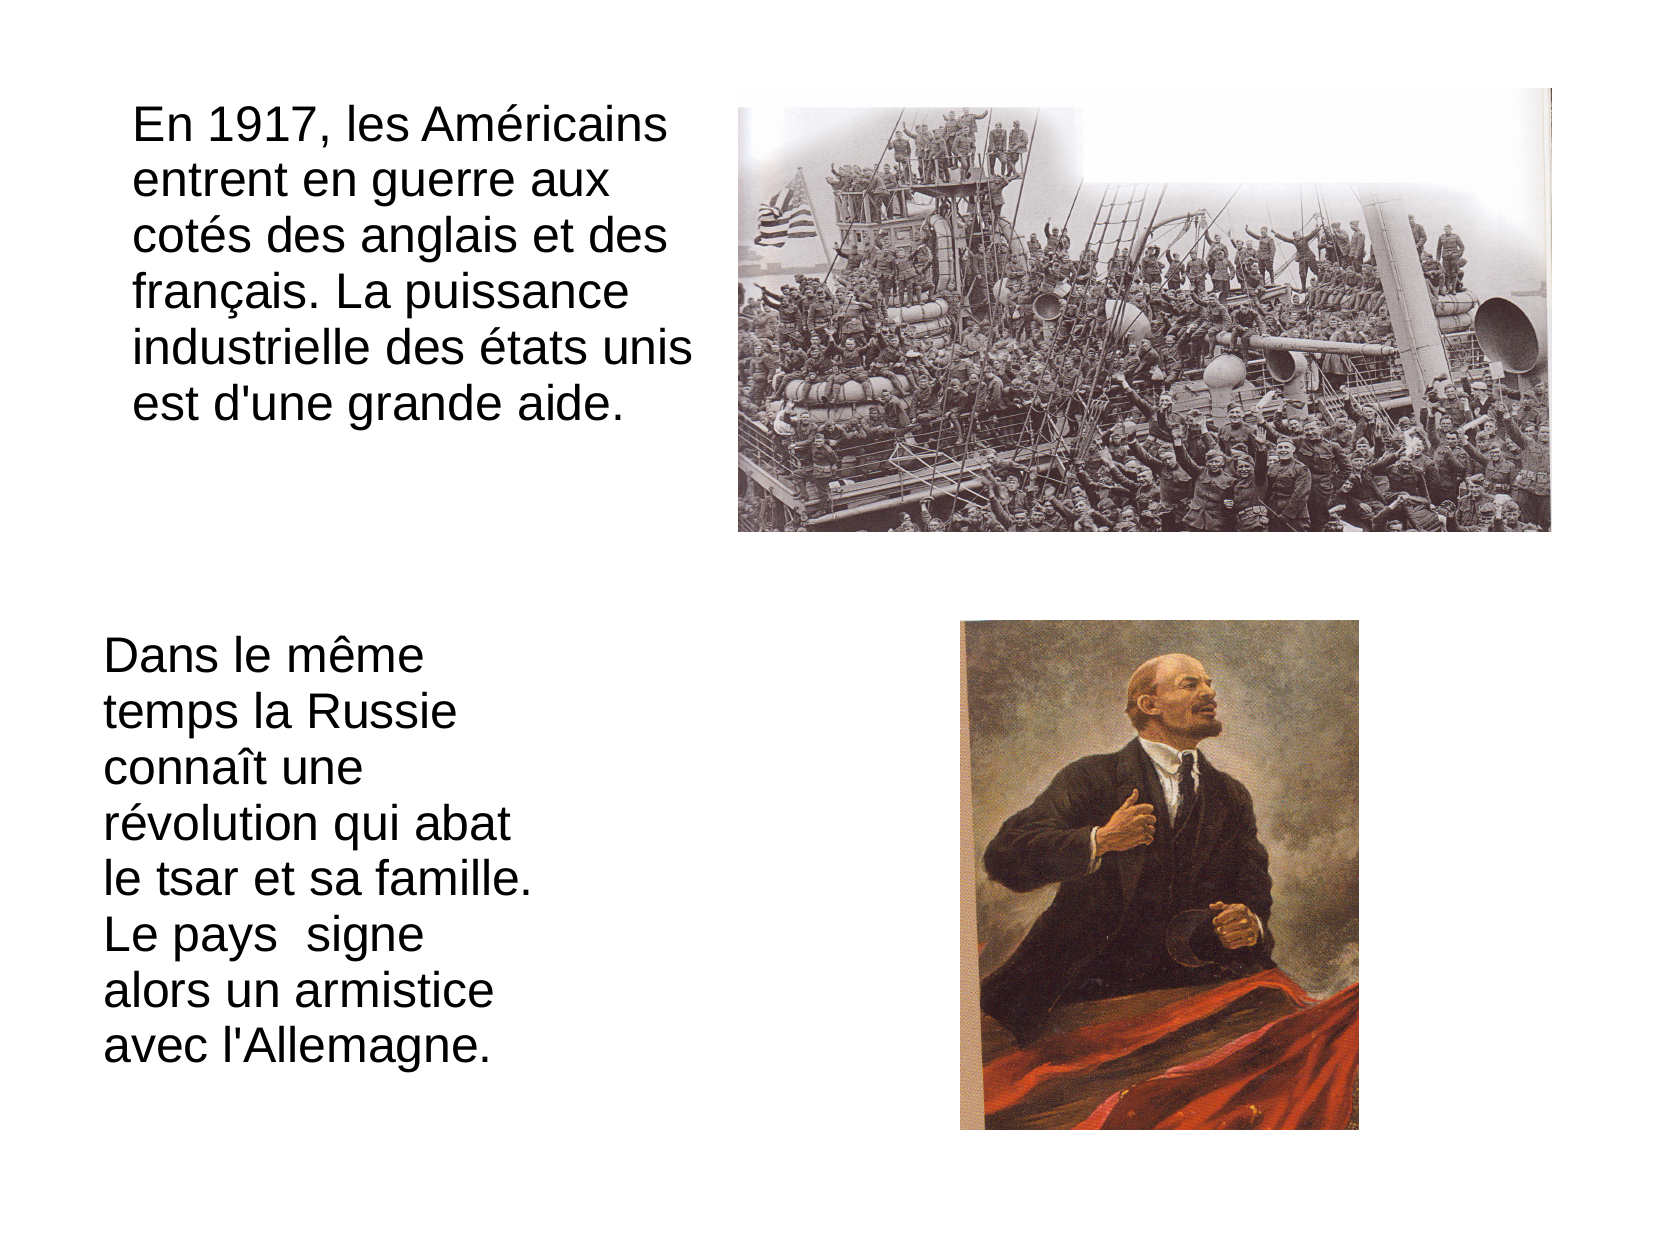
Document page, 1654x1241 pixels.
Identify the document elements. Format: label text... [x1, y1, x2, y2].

picture [960, 620, 1359, 1130]
text_box En 1917, les Américains entrent en guerre aux cotés des anglais et des français. La puissance industrielle des états unis est d'une grande aide. [118, 88, 709, 550]
text_box Dans le même temps la Russie connaît une révolution qui abat le tsar et sa famille. Le pays signe alors un armistice avec l'Allemagne. [88, 620, 562, 1104]
picture [738, 88, 1552, 532]
